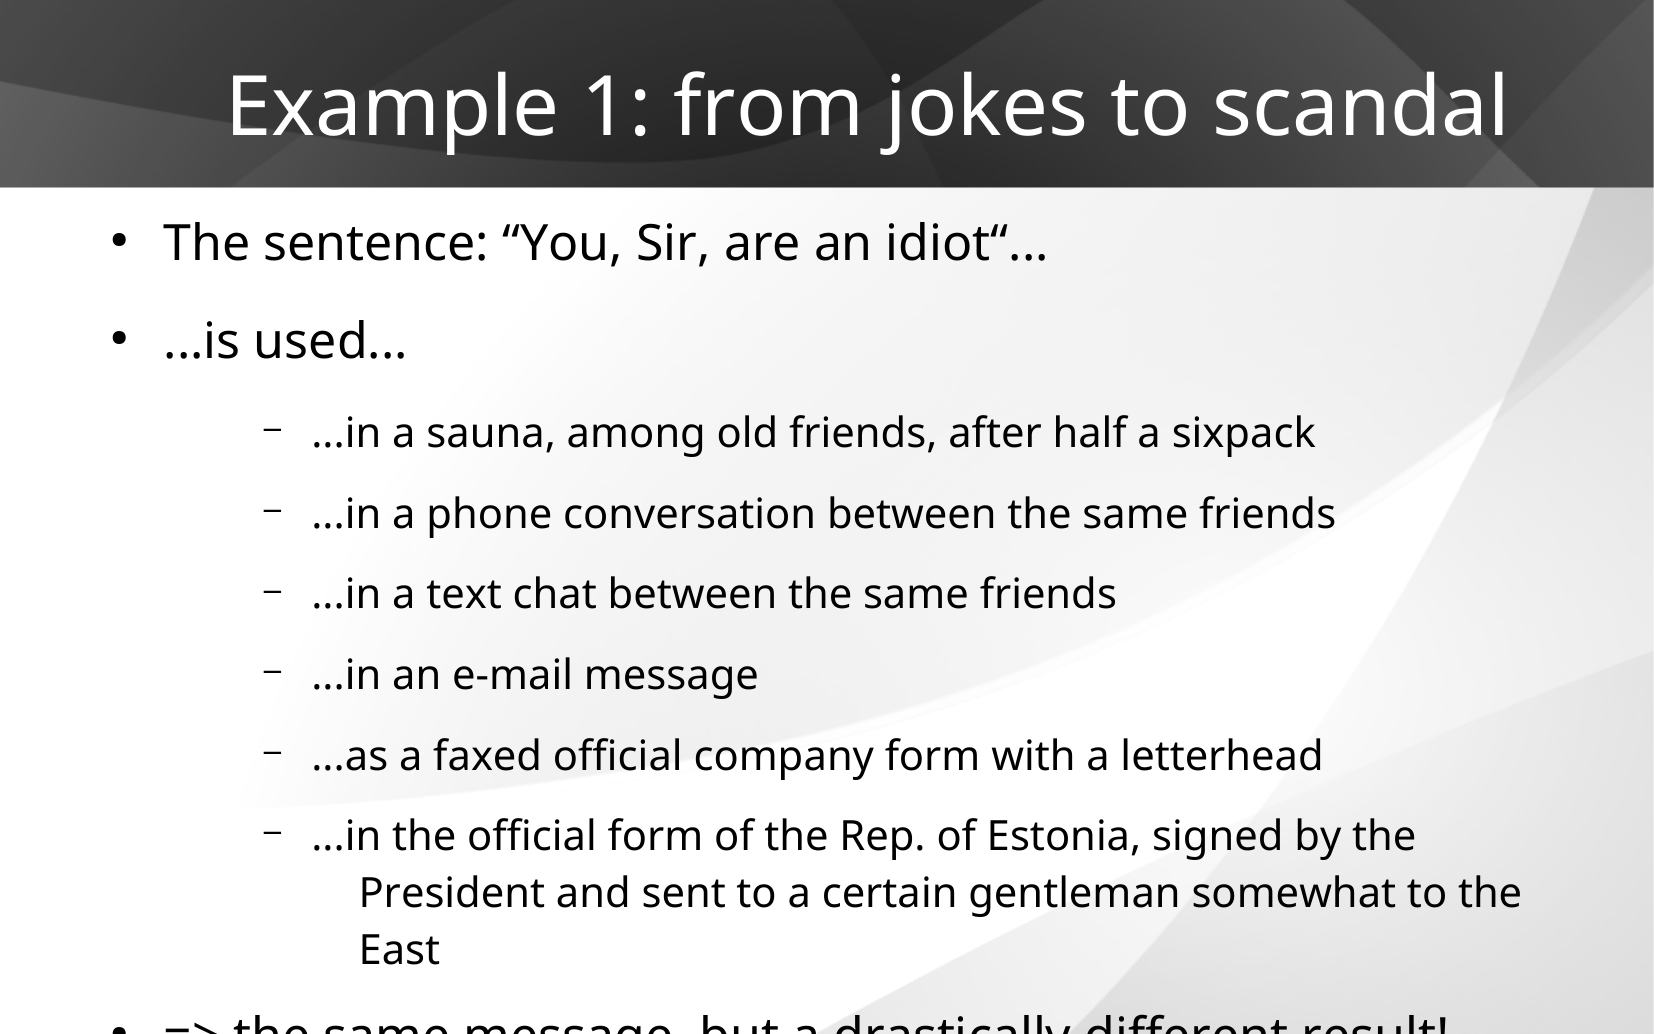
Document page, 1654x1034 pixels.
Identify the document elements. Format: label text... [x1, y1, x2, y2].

picture [1249, 1029, 1261, 1034]
title Example 1: from jokes to scandal [124, 0, 1613, 207]
picture [472, 1029, 484, 1034]
picture [1219, 1029, 1231, 1034]
picture [290, 1029, 302, 1034]
picture [653, 1029, 665, 1034]
picture [489, 1029, 501, 1034]
list The sentence: “You, Sir, are an idiot“... ...is used... ...in a sauna, among old friends, after half a sixpack ...in a phone conversation between the same friends ...in a text chat between the same friends ...in an e-mail message ...as a faxed official company form with a letterhead ...in the official form of the Rep. of Estonia, signed by the President and sent to a certain gentleman somewhat to the East => the same message, but a drastically different result! [75, 207, 1613, 995]
picture [622, 1029, 635, 1034]
picture [384, 1029, 396, 1034]
picture [261, 1029, 273, 1034]
picture [401, 1029, 413, 1034]
picture [1092, 1029, 1105, 1034]
picture [1170, 1029, 1182, 1034]
picture [1330, 1029, 1342, 1034]
picture [518, 1029, 530, 1034]
picture [708, 1029, 721, 1034]
picture [430, 1029, 442, 1034]
picture [0, 0, 1654, 1034]
picture [841, 1029, 854, 1034]
